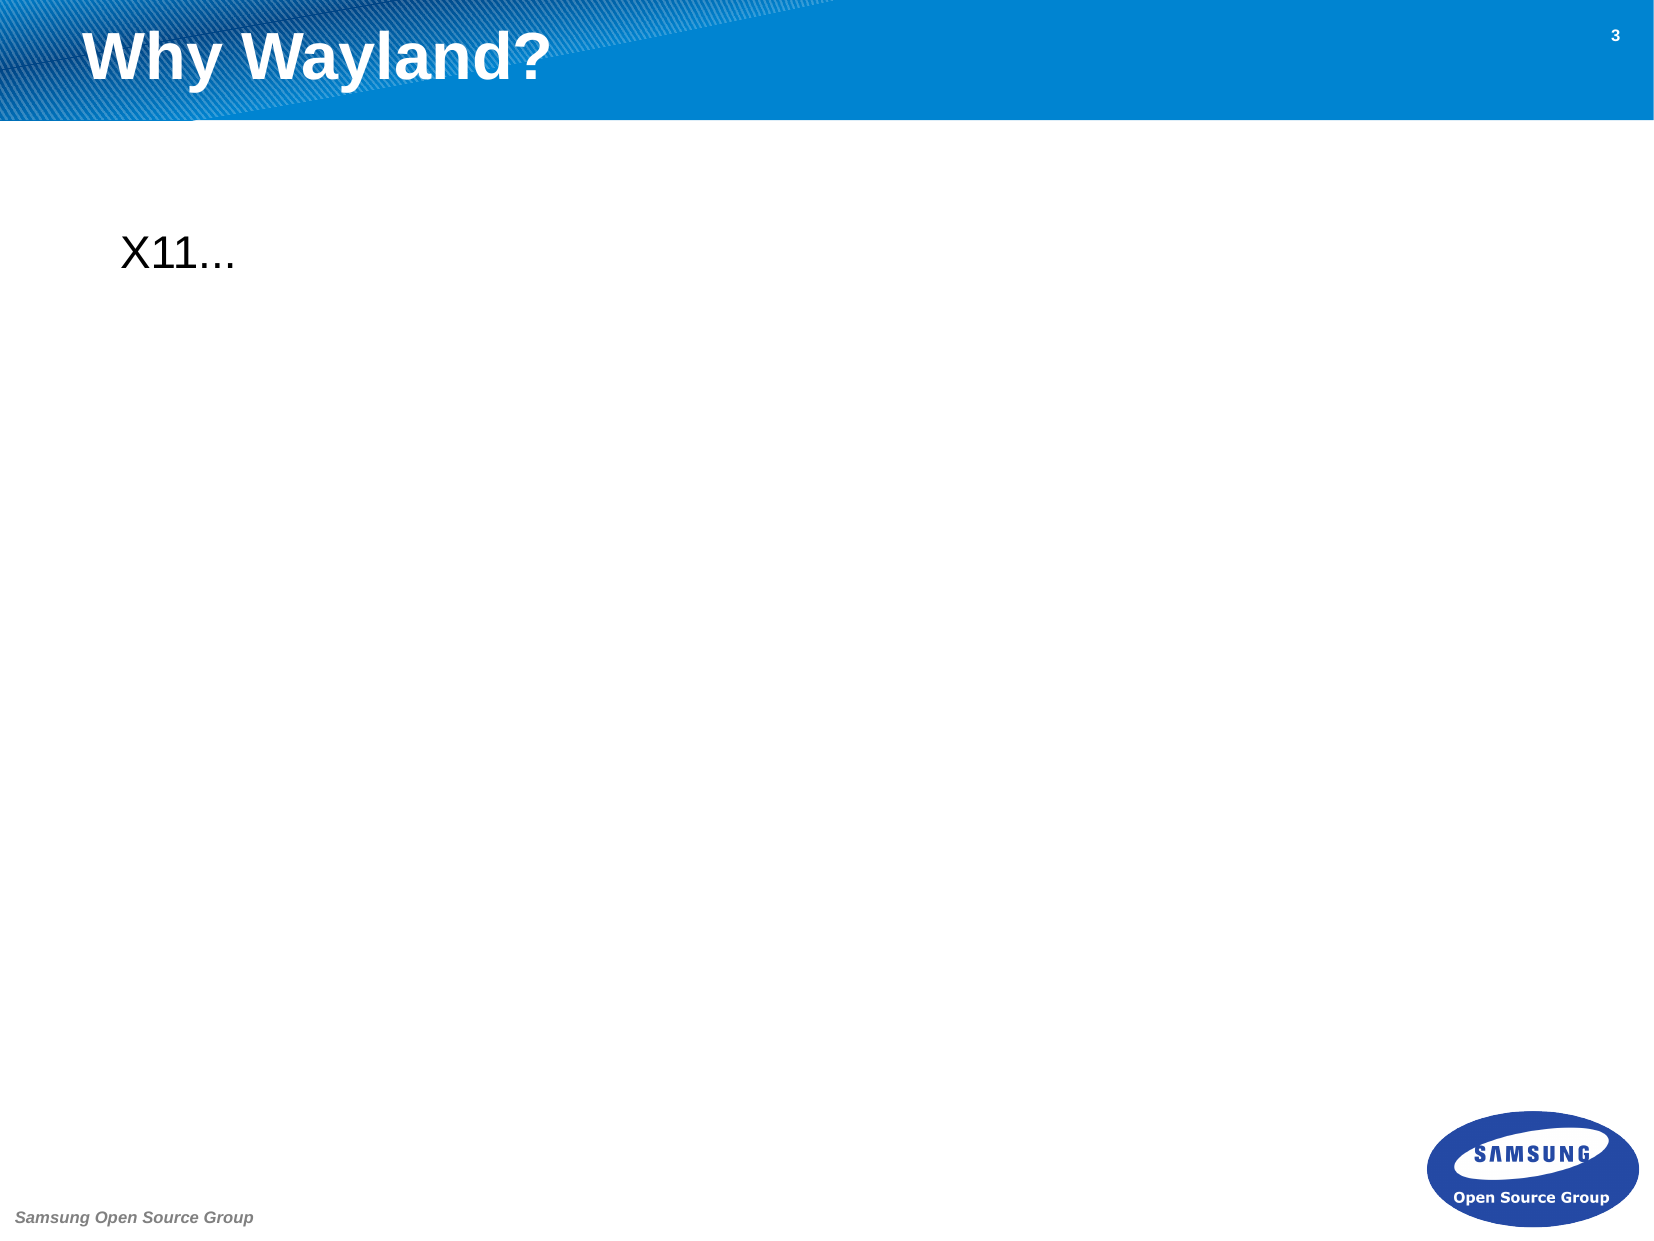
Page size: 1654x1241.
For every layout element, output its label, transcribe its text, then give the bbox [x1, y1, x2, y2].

picture [1425, 1109, 1641, 1230]
title Why Wayland? [82, 15, 1570, 100]
list X11... [90, 225, 1545, 945]
